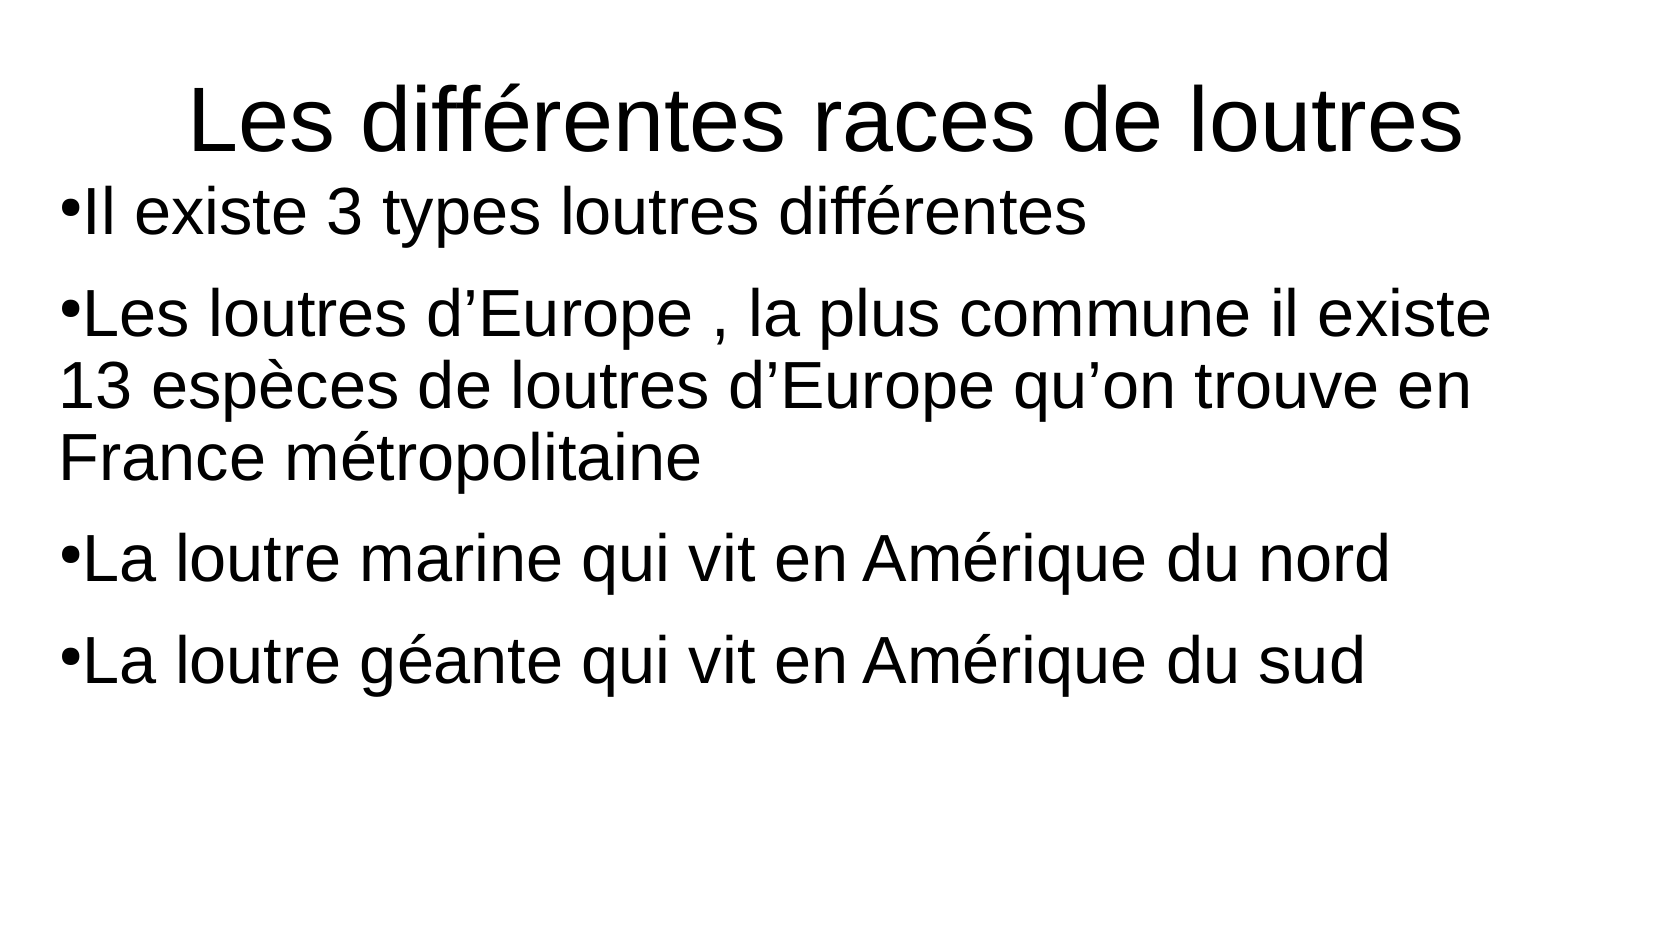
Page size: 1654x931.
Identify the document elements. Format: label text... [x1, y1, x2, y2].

title Les différentes races de loutres [82, 37, 1571, 193]
list Il existe 3 types loutres différentes Les loutres d’Europe , la plus commune il existe 13 espèces de loutres d’Europe qu’on trouve en France métropolitaine La loutre marine qui vit en Amérique du nord La loutre géante qui vit en Amérique du sud [59, 177, 1548, 717]
